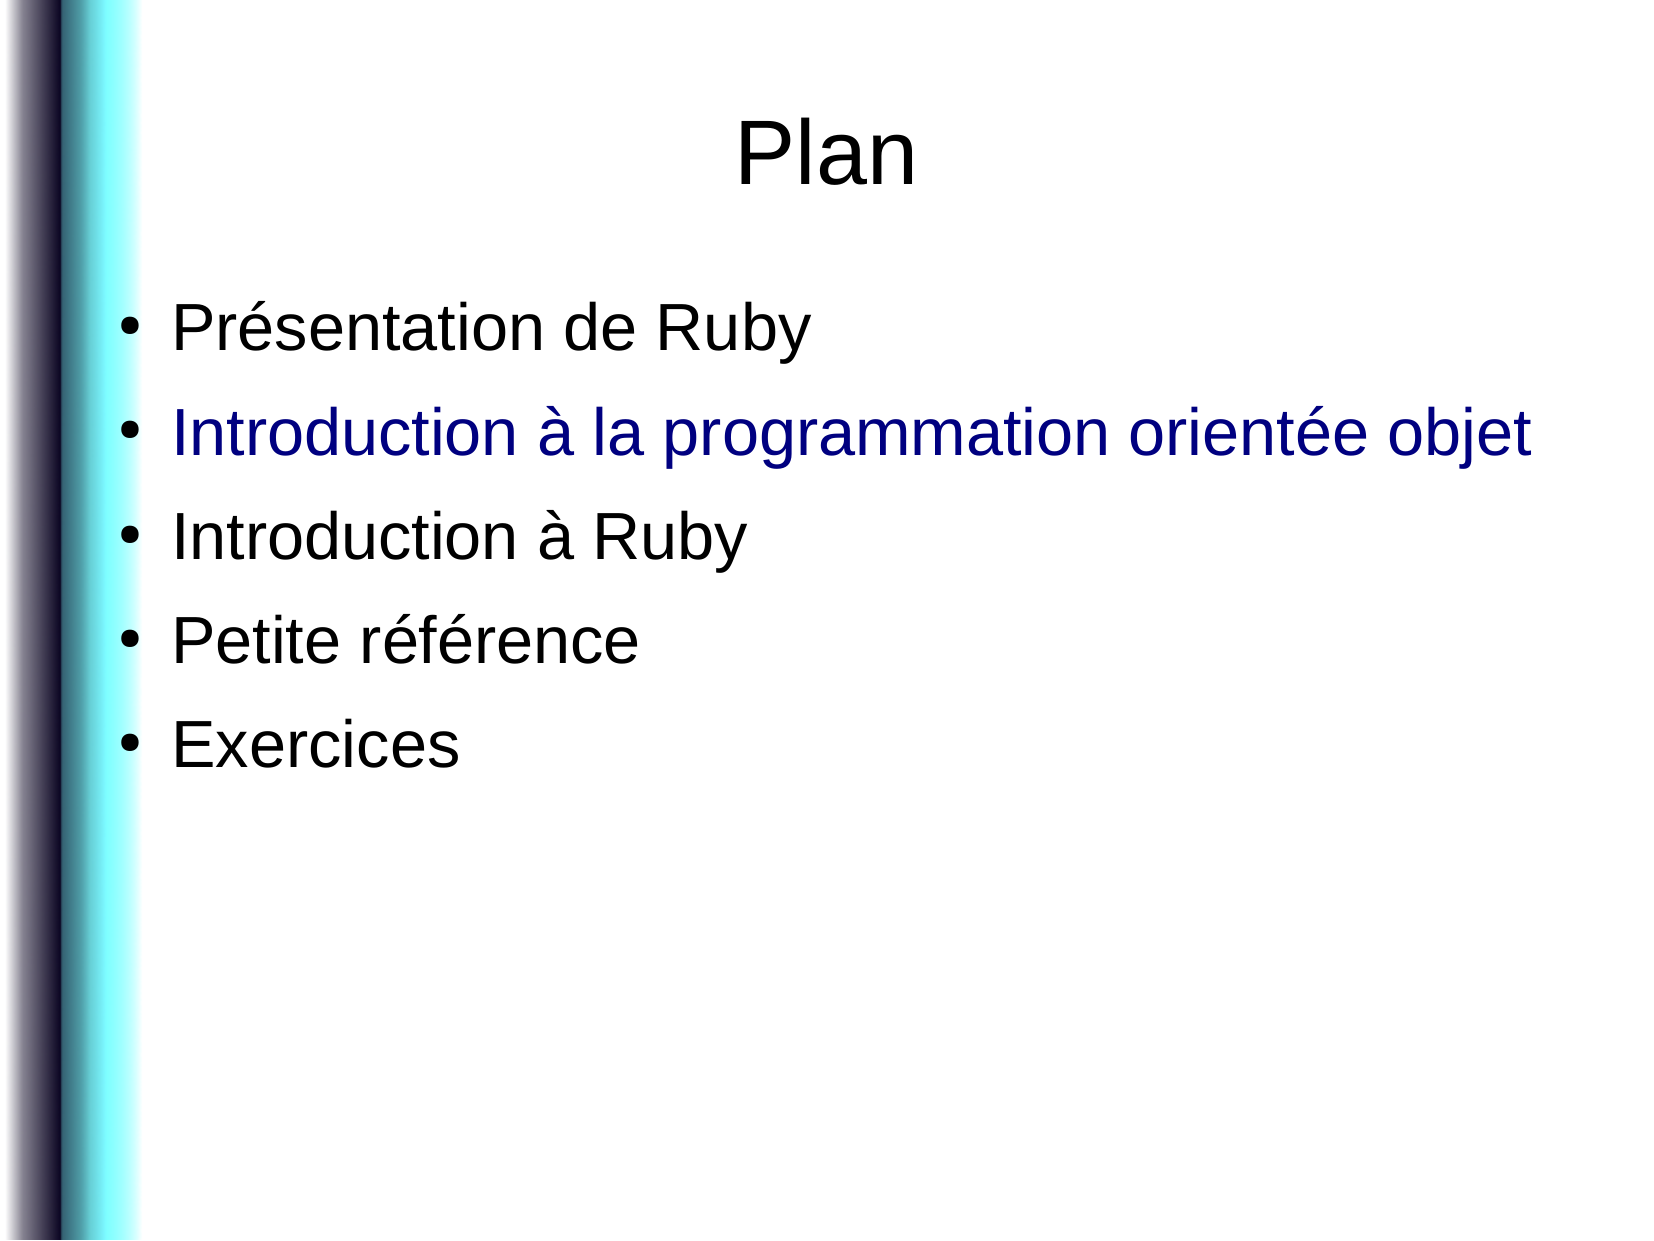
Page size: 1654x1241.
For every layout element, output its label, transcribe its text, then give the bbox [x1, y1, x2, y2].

list Présentation de Ruby Introduction à la programmation orientée objet Introduction à Ruby Petite référence Exercices [82, 290, 1571, 1109]
picture [0, 0, 1654, 1240]
title Plan [82, 49, 1571, 257]
